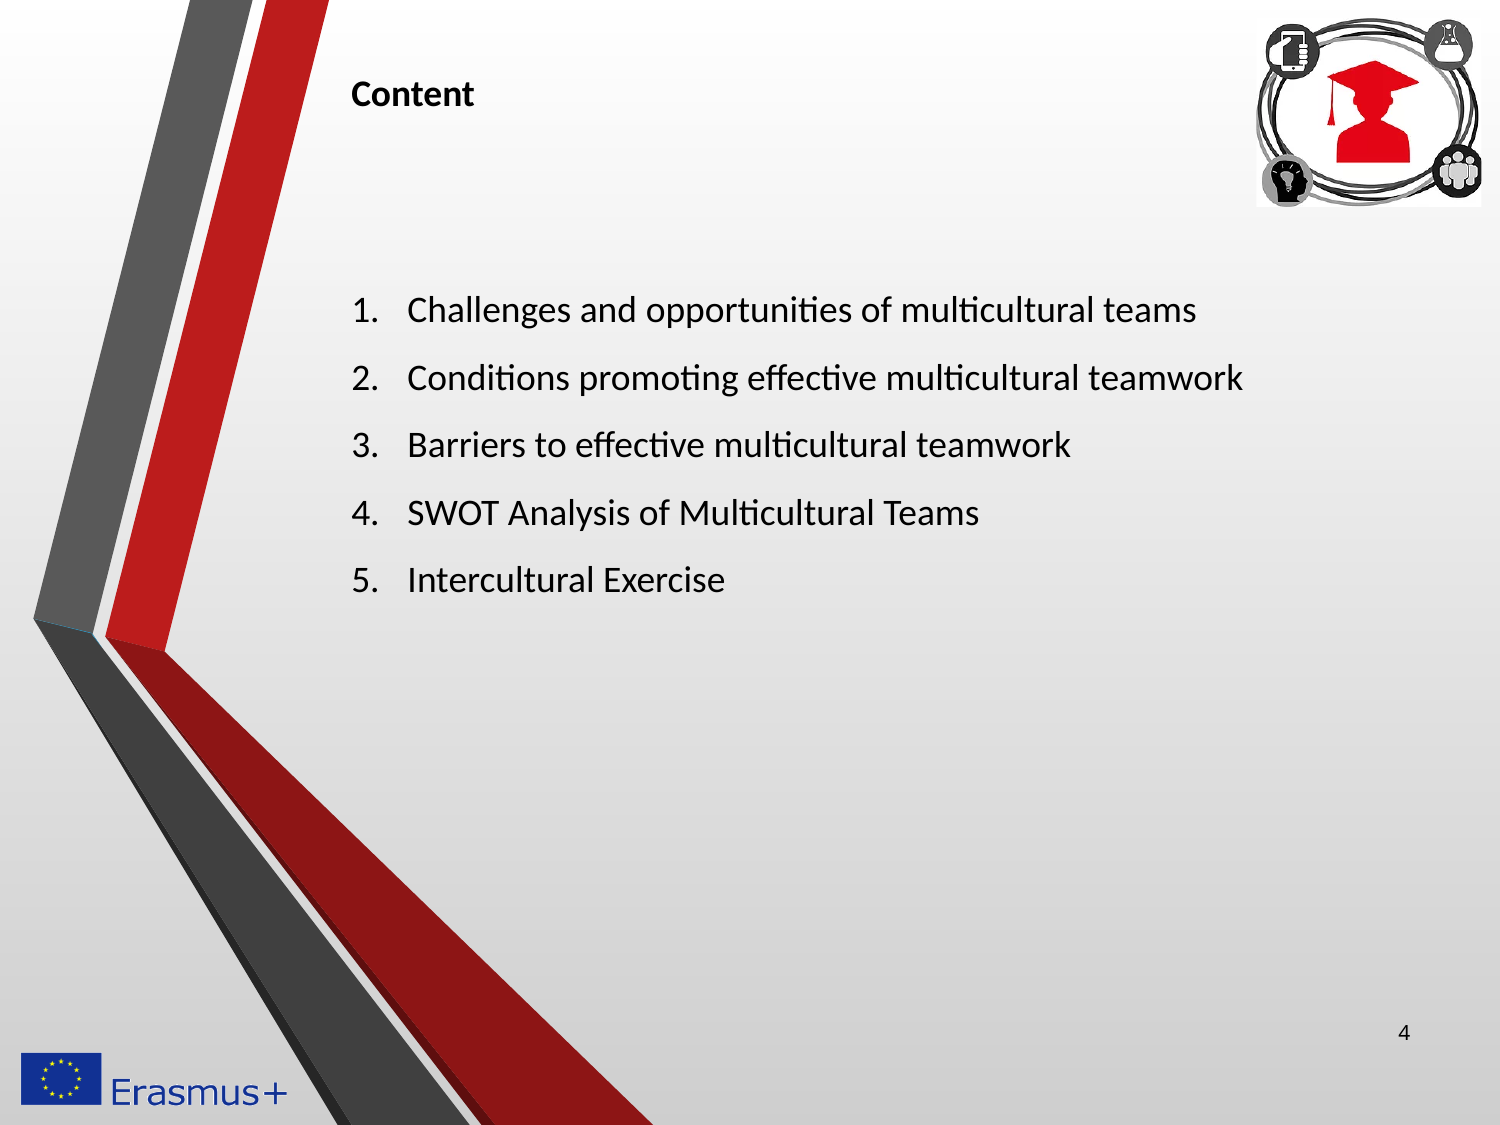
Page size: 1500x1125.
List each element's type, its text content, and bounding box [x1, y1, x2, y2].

chart [1257, 19, 1483, 209]
picture [1256, 18, 1482, 207]
picture [5, 1037, 302, 1120]
text_box Challenges and opportunities of multicultural teams Conditions promoting effective multicultural teamwork Barriers to effective multicultural teamwork SWOT Analysis of Multicultural Teams Intercultural Exercise [336, 255, 1376, 608]
slide_number <numer> [1357, 1003, 1425, 1064]
text_box Content [336, 61, 975, 122]
